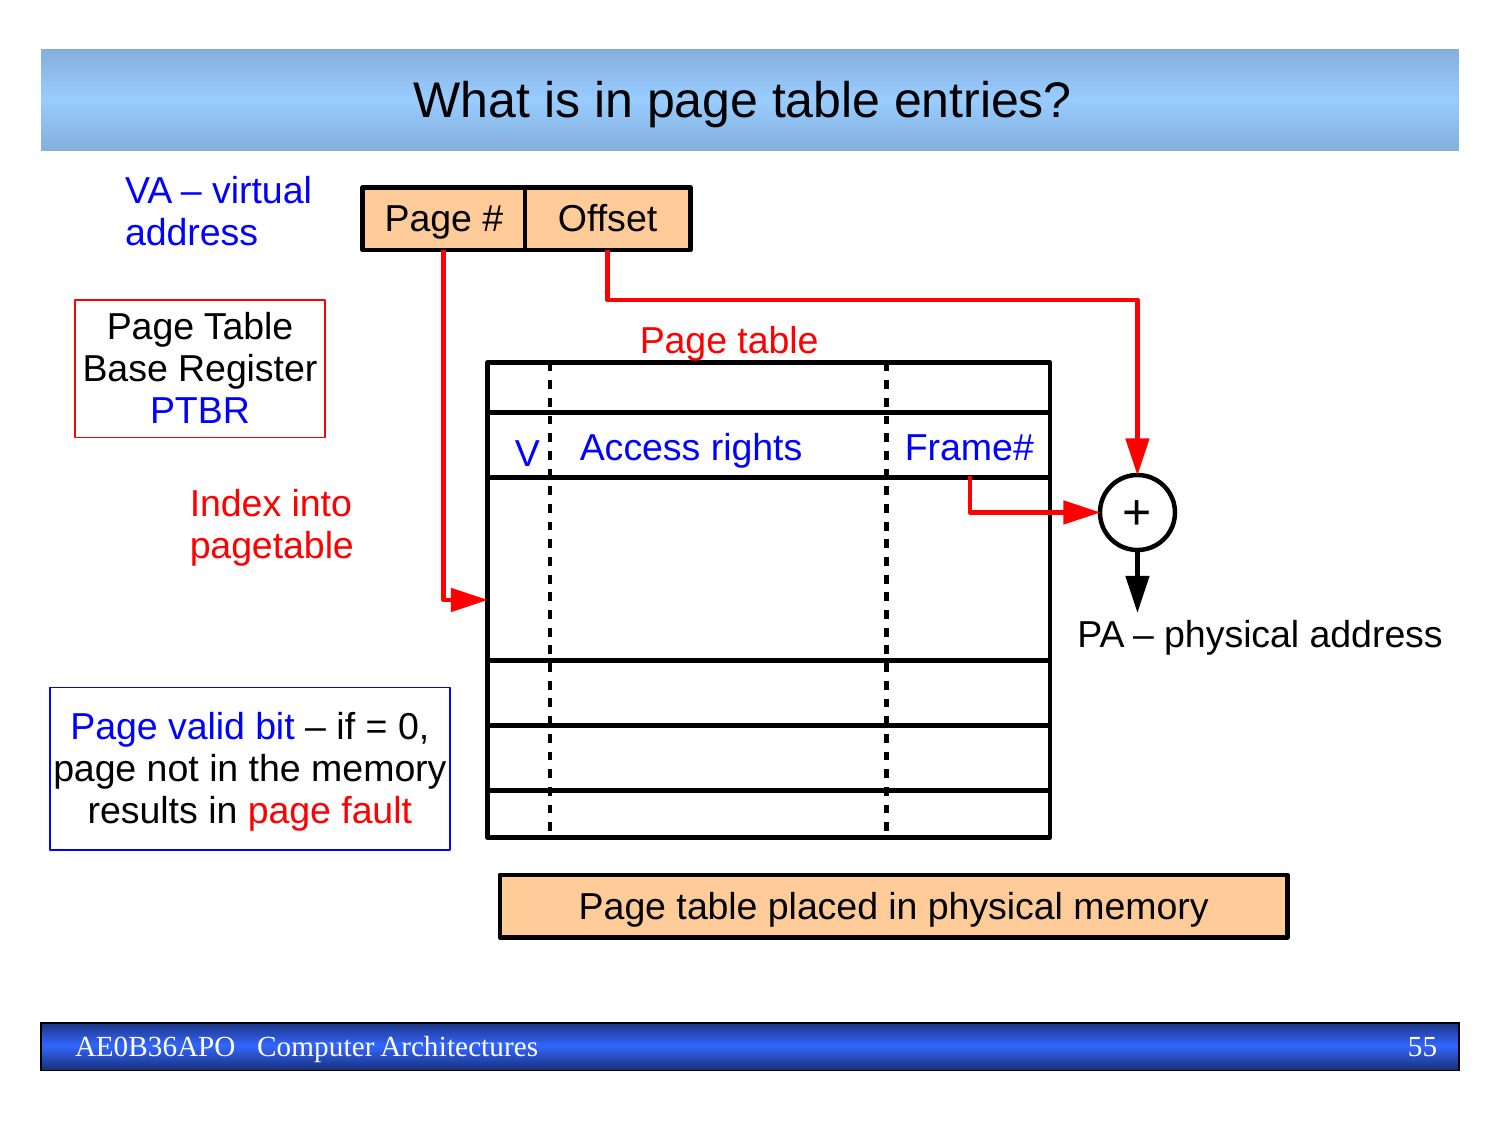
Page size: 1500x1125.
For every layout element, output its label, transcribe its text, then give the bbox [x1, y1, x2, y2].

text_box Offset [525, 187, 691, 250]
text_box Page valid bit – if = 0, page not in the memory results in page fault [49, 687, 451, 850]
text_box Page Table Base Register PTBR [74, 299, 325, 438]
text_box Page table placed in physical memory [499, 874, 1288, 938]
text_box Access rights [564, 419, 888, 476]
text_box Index into pagetable [174, 474, 400, 588]
text_box + [1099, 475, 1176, 550]
text_box Page # [362, 187, 525, 250]
text_box PA – physical address [1062, 605, 1463, 663]
text_box Frame# [889, 419, 1051, 476]
text_box VA – virtual address [110, 162, 336, 262]
text_box Page table [624, 312, 888, 370]
text_box V [499, 424, 550, 482]
title What is in page table entries? [41, 49, 1459, 151]
